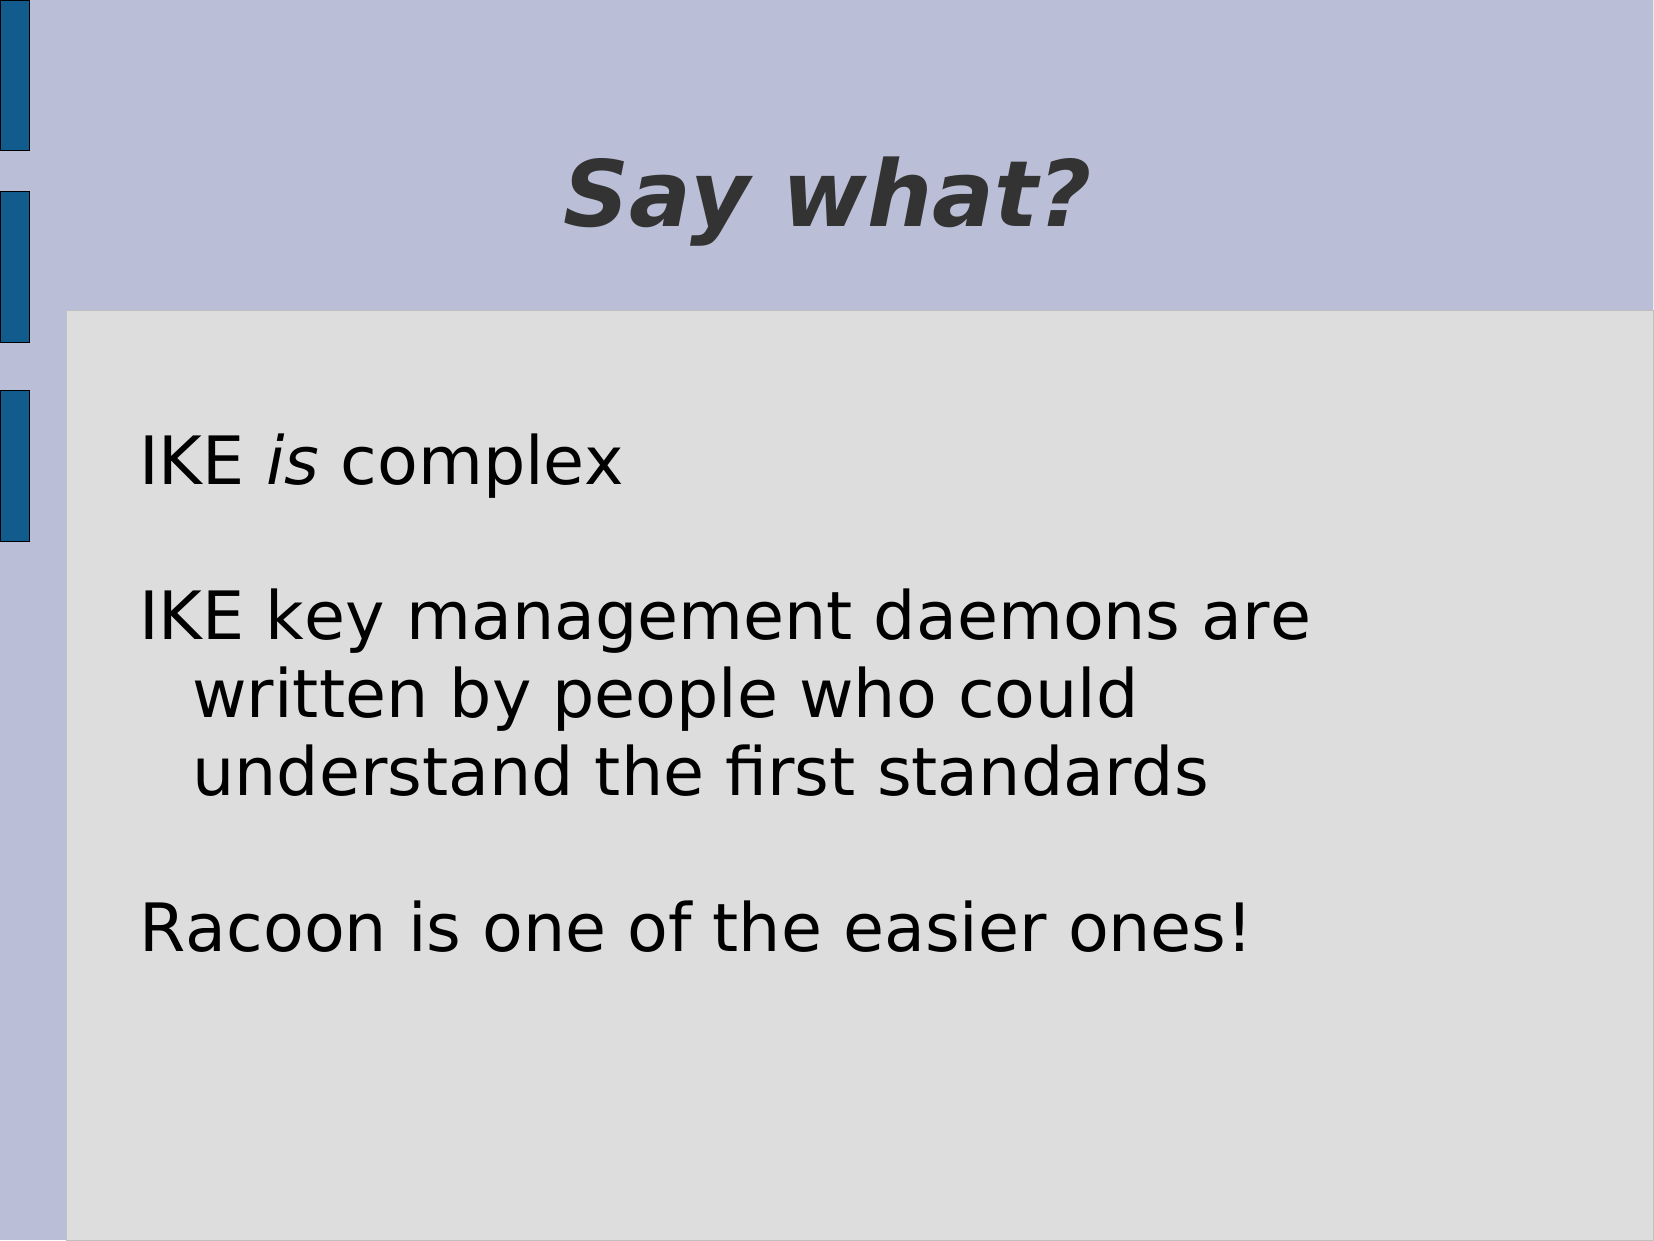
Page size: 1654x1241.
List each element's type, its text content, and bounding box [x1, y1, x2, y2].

list IKE is complex IKE key management daemons are written by people who could understand the first standards Racoon is one of the easier ones! [121, 344, 1534, 1127]
title Say what? [121, 91, 1534, 299]
